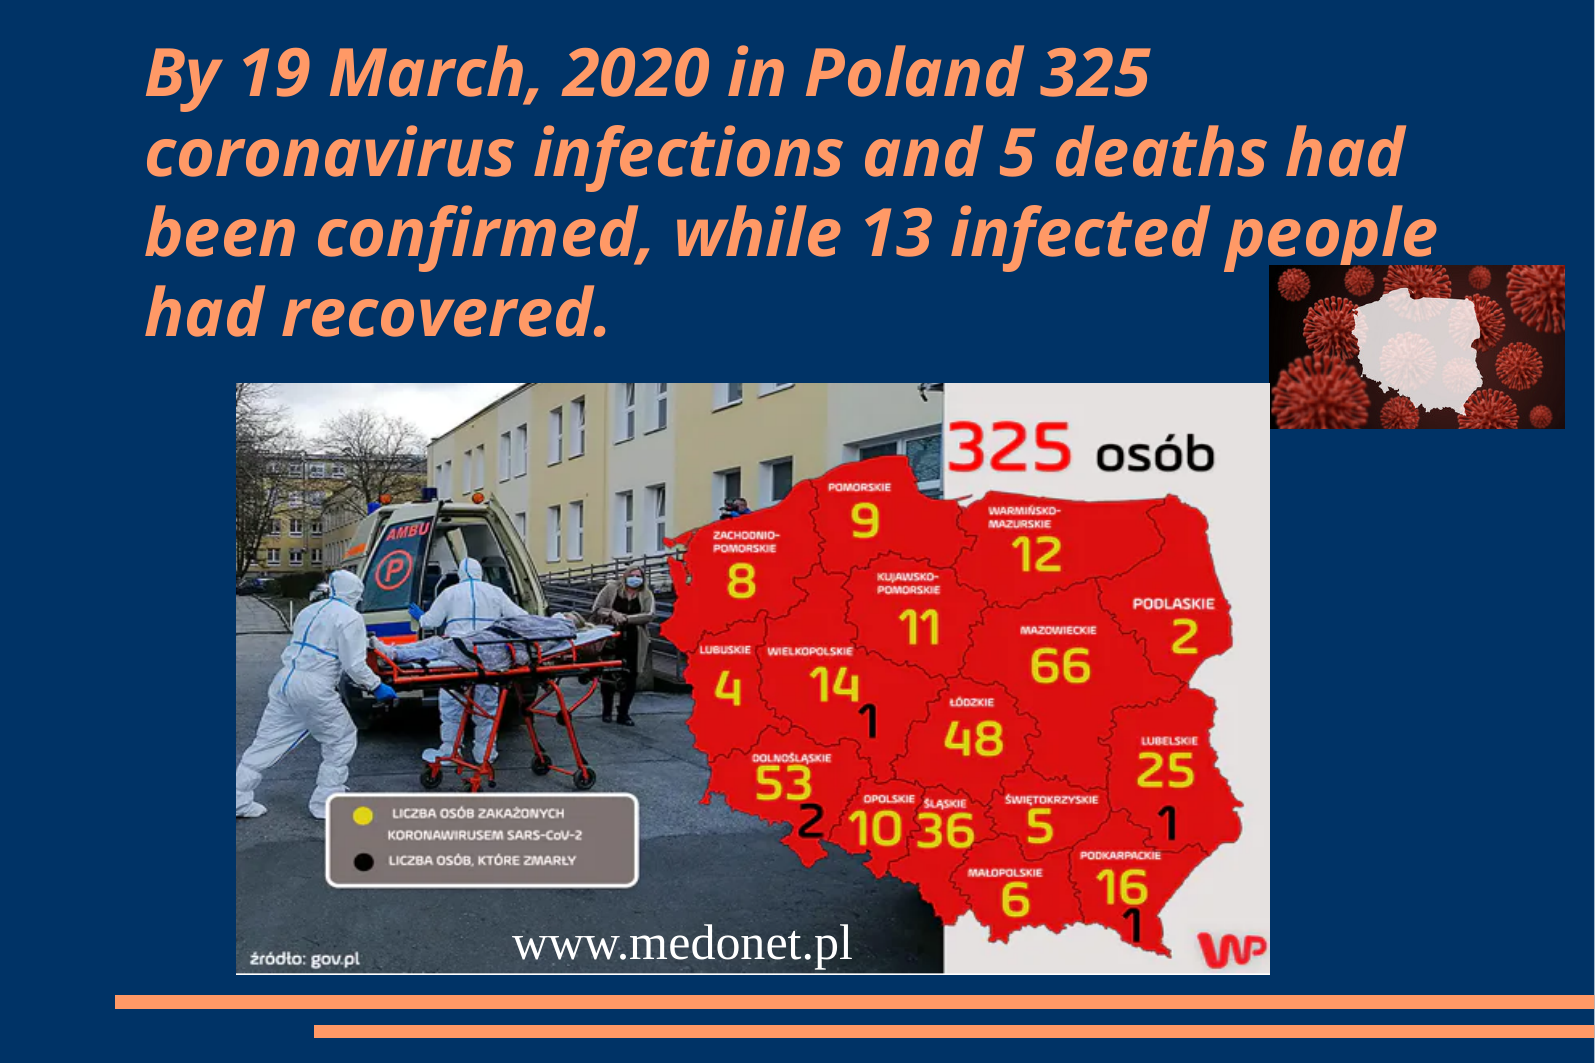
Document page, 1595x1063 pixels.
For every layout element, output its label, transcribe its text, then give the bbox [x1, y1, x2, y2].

picture [236, 265, 1565, 975]
title By 19 March, 2020 in Poland 325 coronavirus infections and 5 deaths had been confirmed, while 13 infected people had recovered. [144, 29, 1506, 351]
text_box www.medonet.pl [512, 915, 857, 972]
